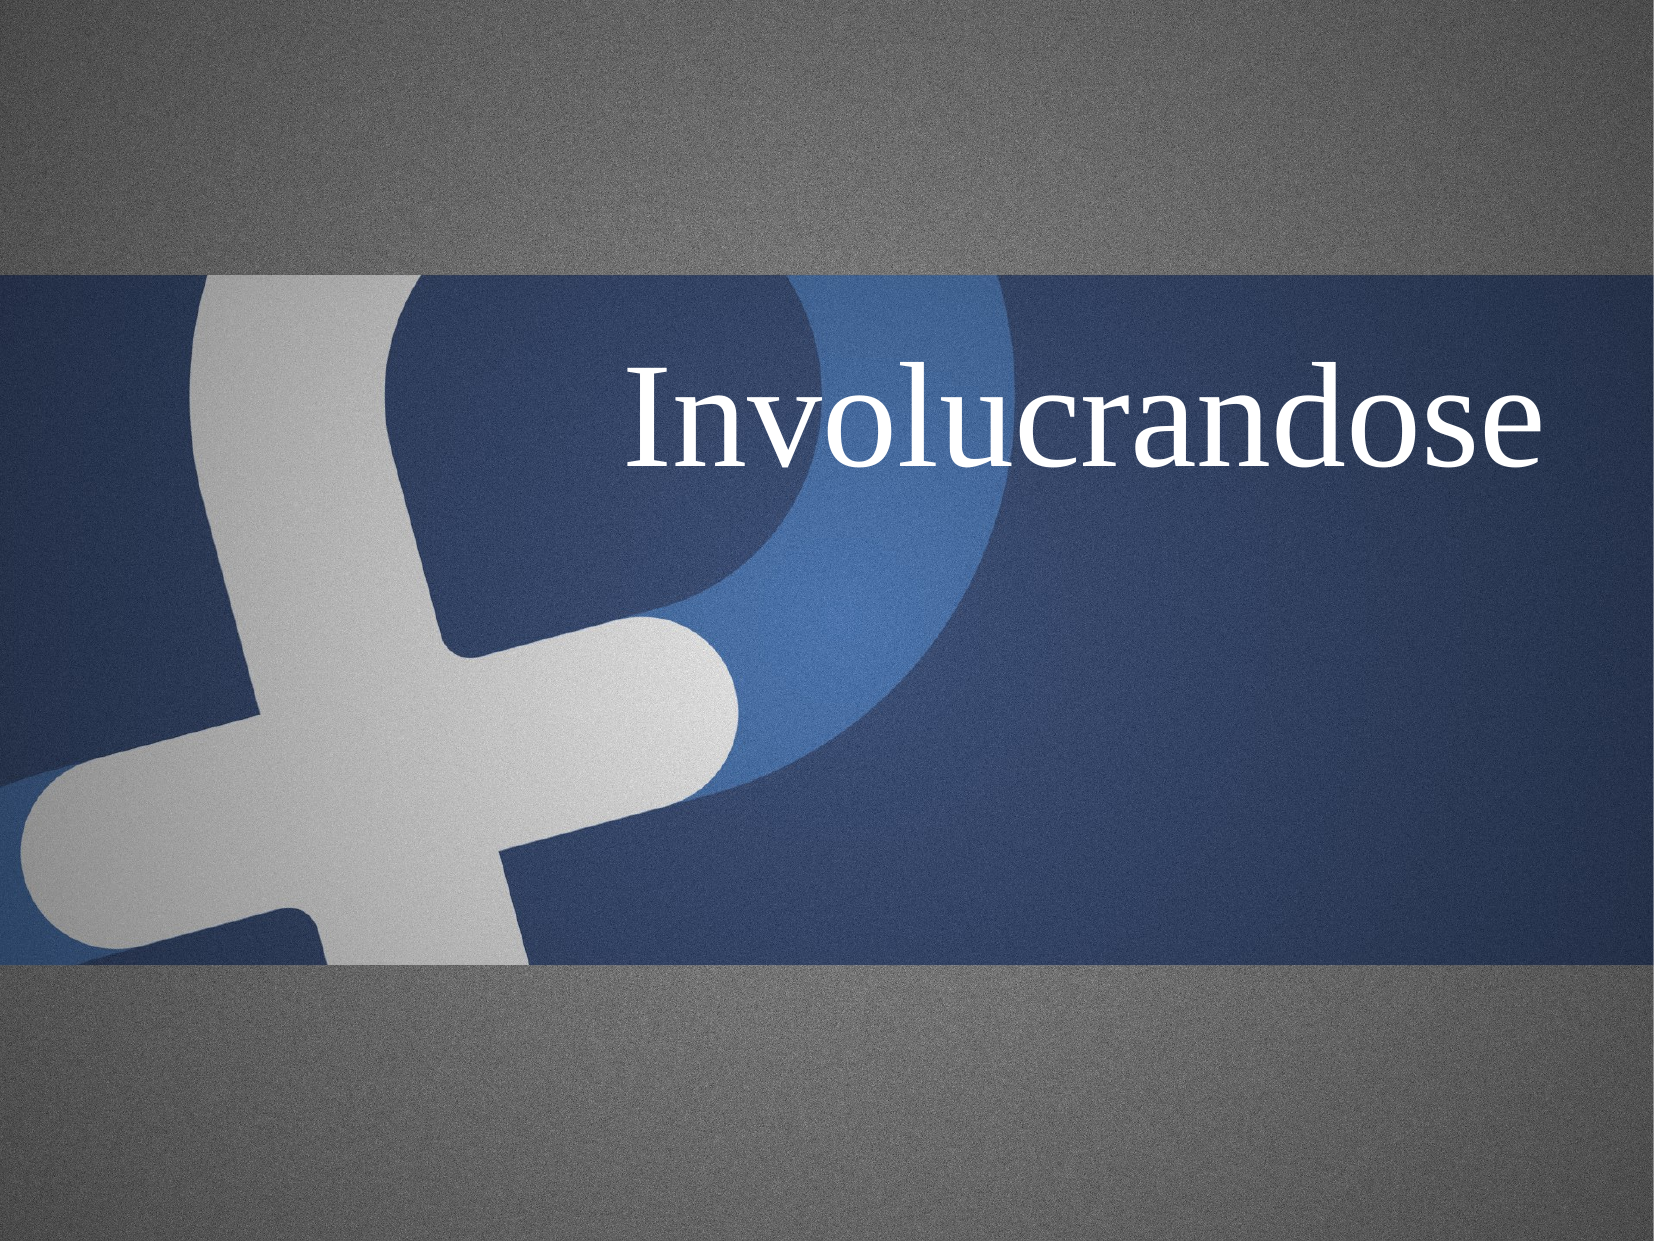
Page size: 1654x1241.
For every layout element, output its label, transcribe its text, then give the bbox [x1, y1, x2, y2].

text_box Involucrandose [447, 315, 1563, 654]
picture [0, 0, 1654, 1241]
